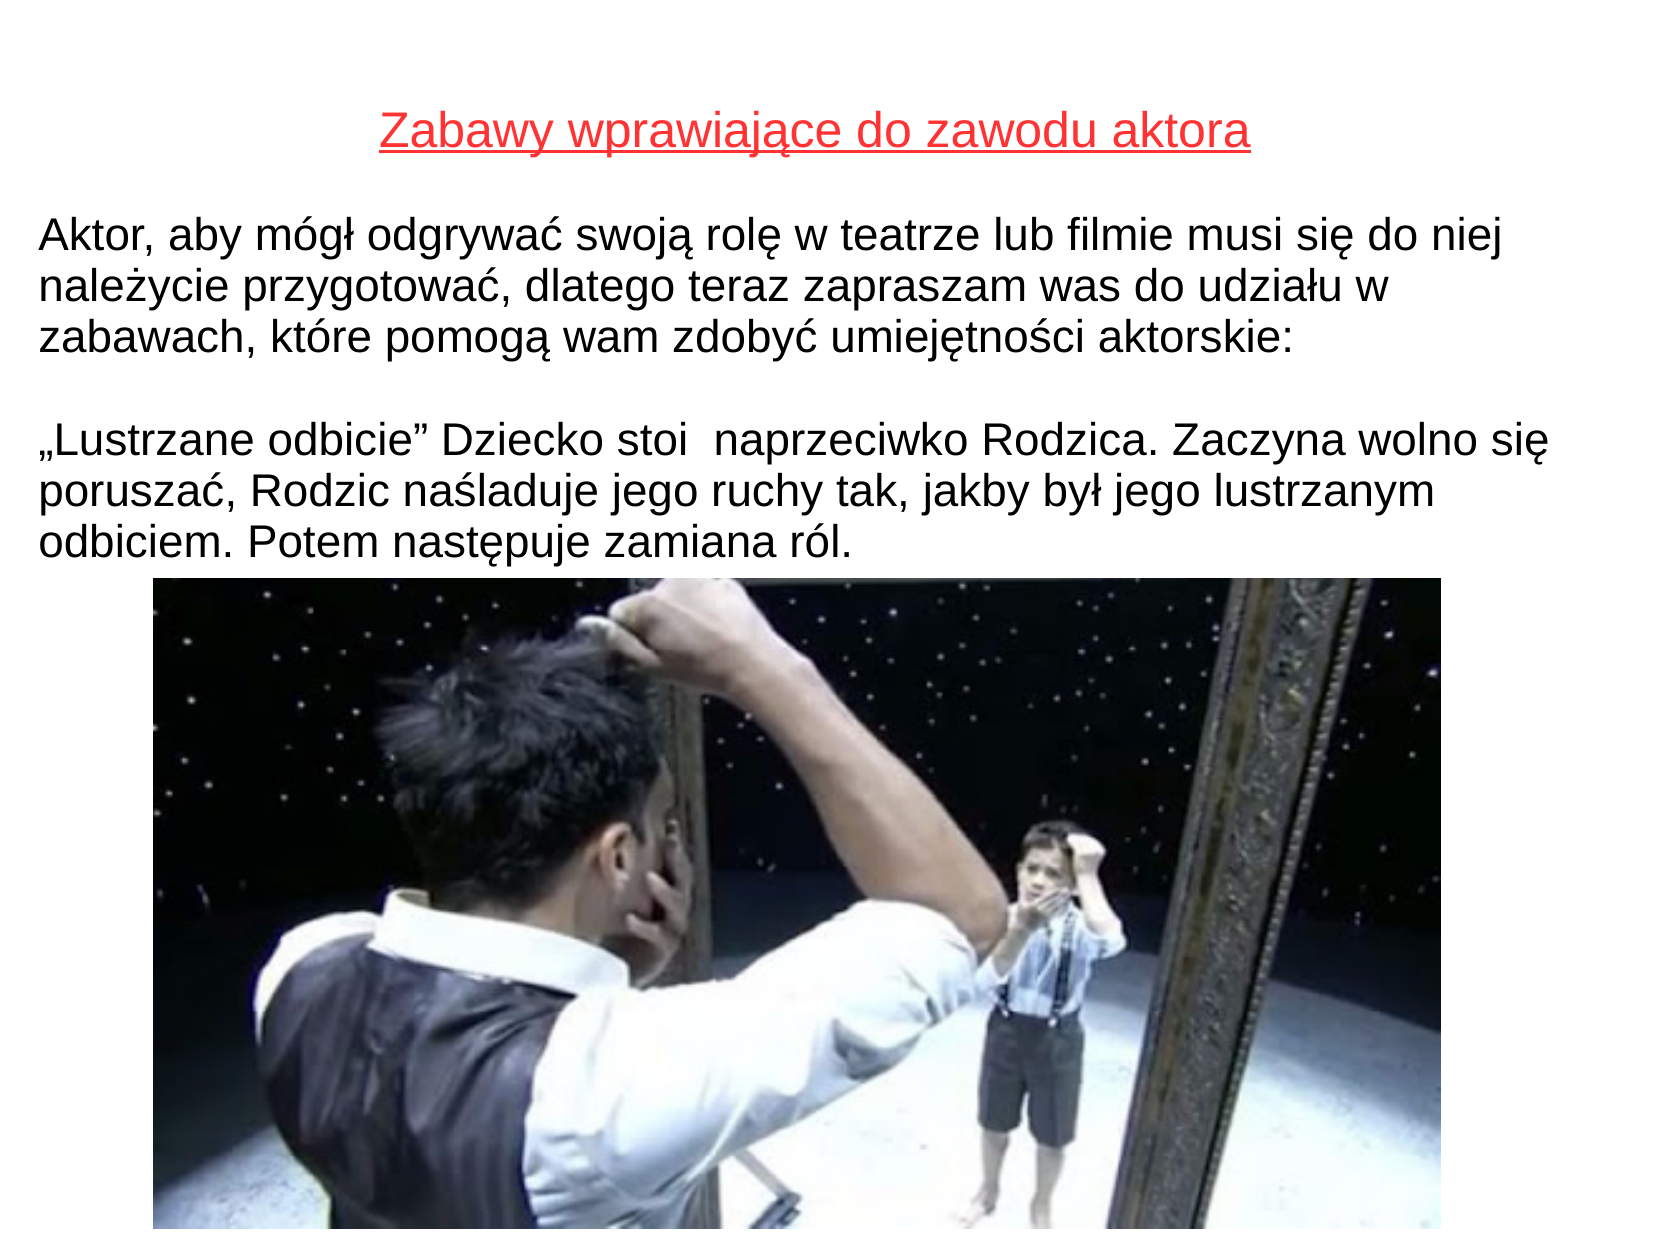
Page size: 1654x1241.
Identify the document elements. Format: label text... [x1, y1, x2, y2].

picture [153, 578, 1441, 1229]
text_box Zabawy wprawiające do zawodu aktora Aktor, aby mógł odgrywać swoją rolę w teatrze lub filmie musi się do niej należycie przygotować, dlatego teraz zapraszam was do udziału w zabawach, które pomogą wam zdobyć umiejętności aktorskie: „Lustrzane odbicie” Dziecko stoi naprzeciwko Rodzica. Zaczyna wolno się poruszać, Rodzic naśladuje jego ruchy tak, jakby był jego lustrzanym odbiciem. Potem następuje zamiana ról. [23, 94, 1607, 1205]
